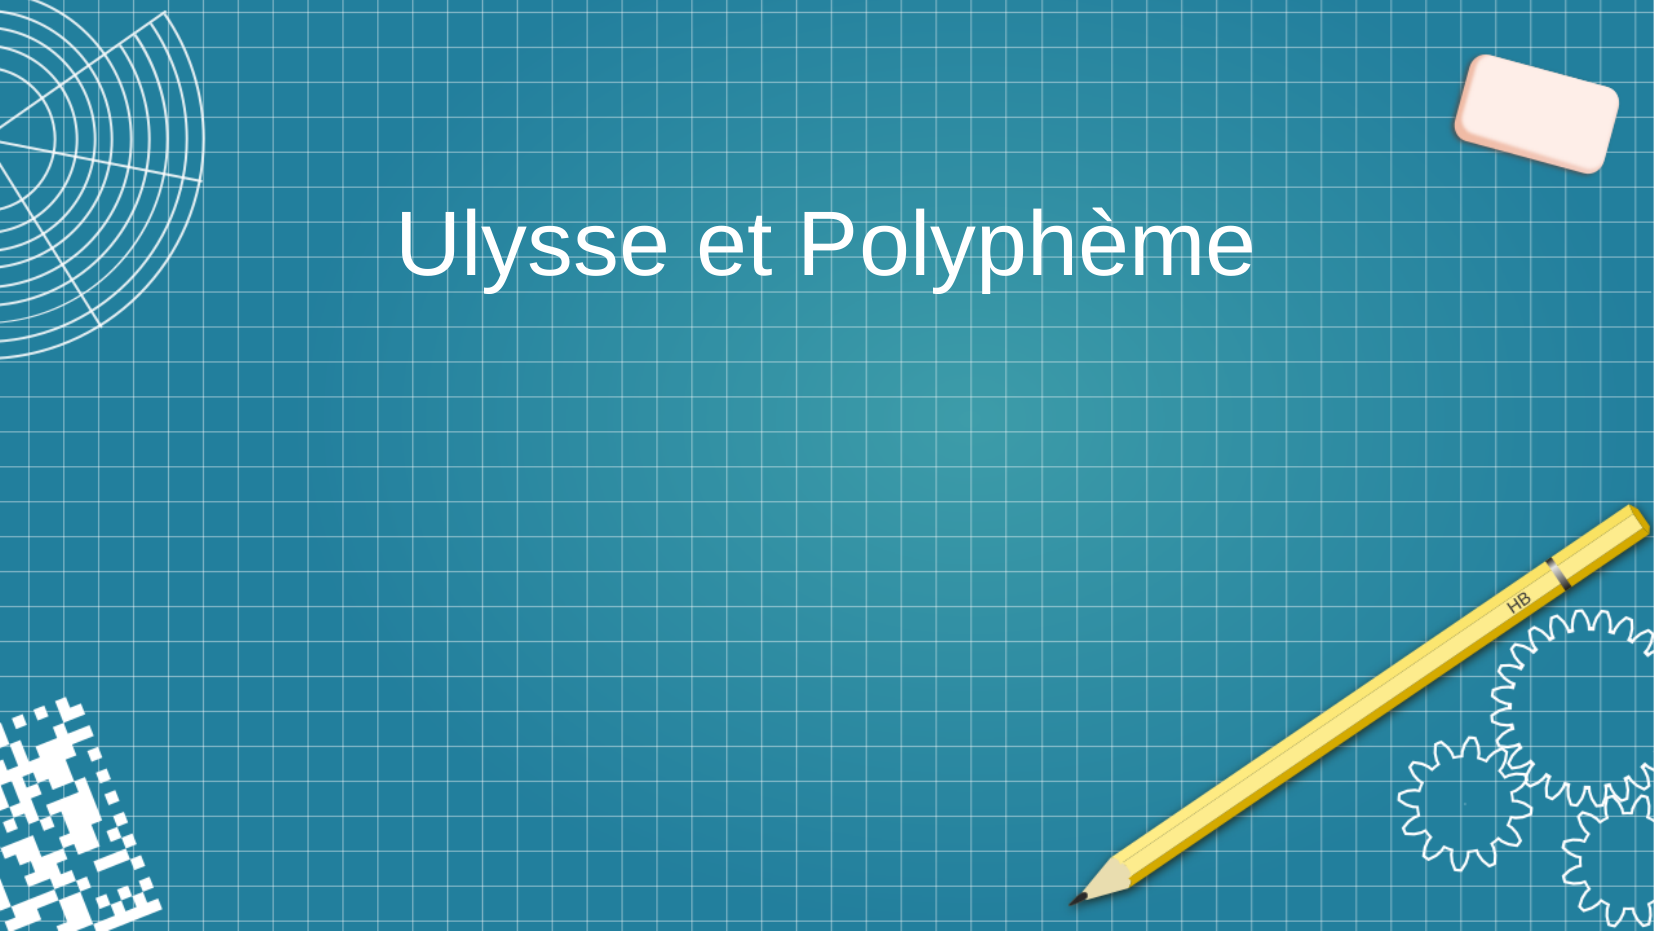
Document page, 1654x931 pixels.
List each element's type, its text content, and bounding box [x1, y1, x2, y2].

title Ulysse et Polyphème [82, 132, 1571, 346]
picture [0, 0, 1654, 931]
